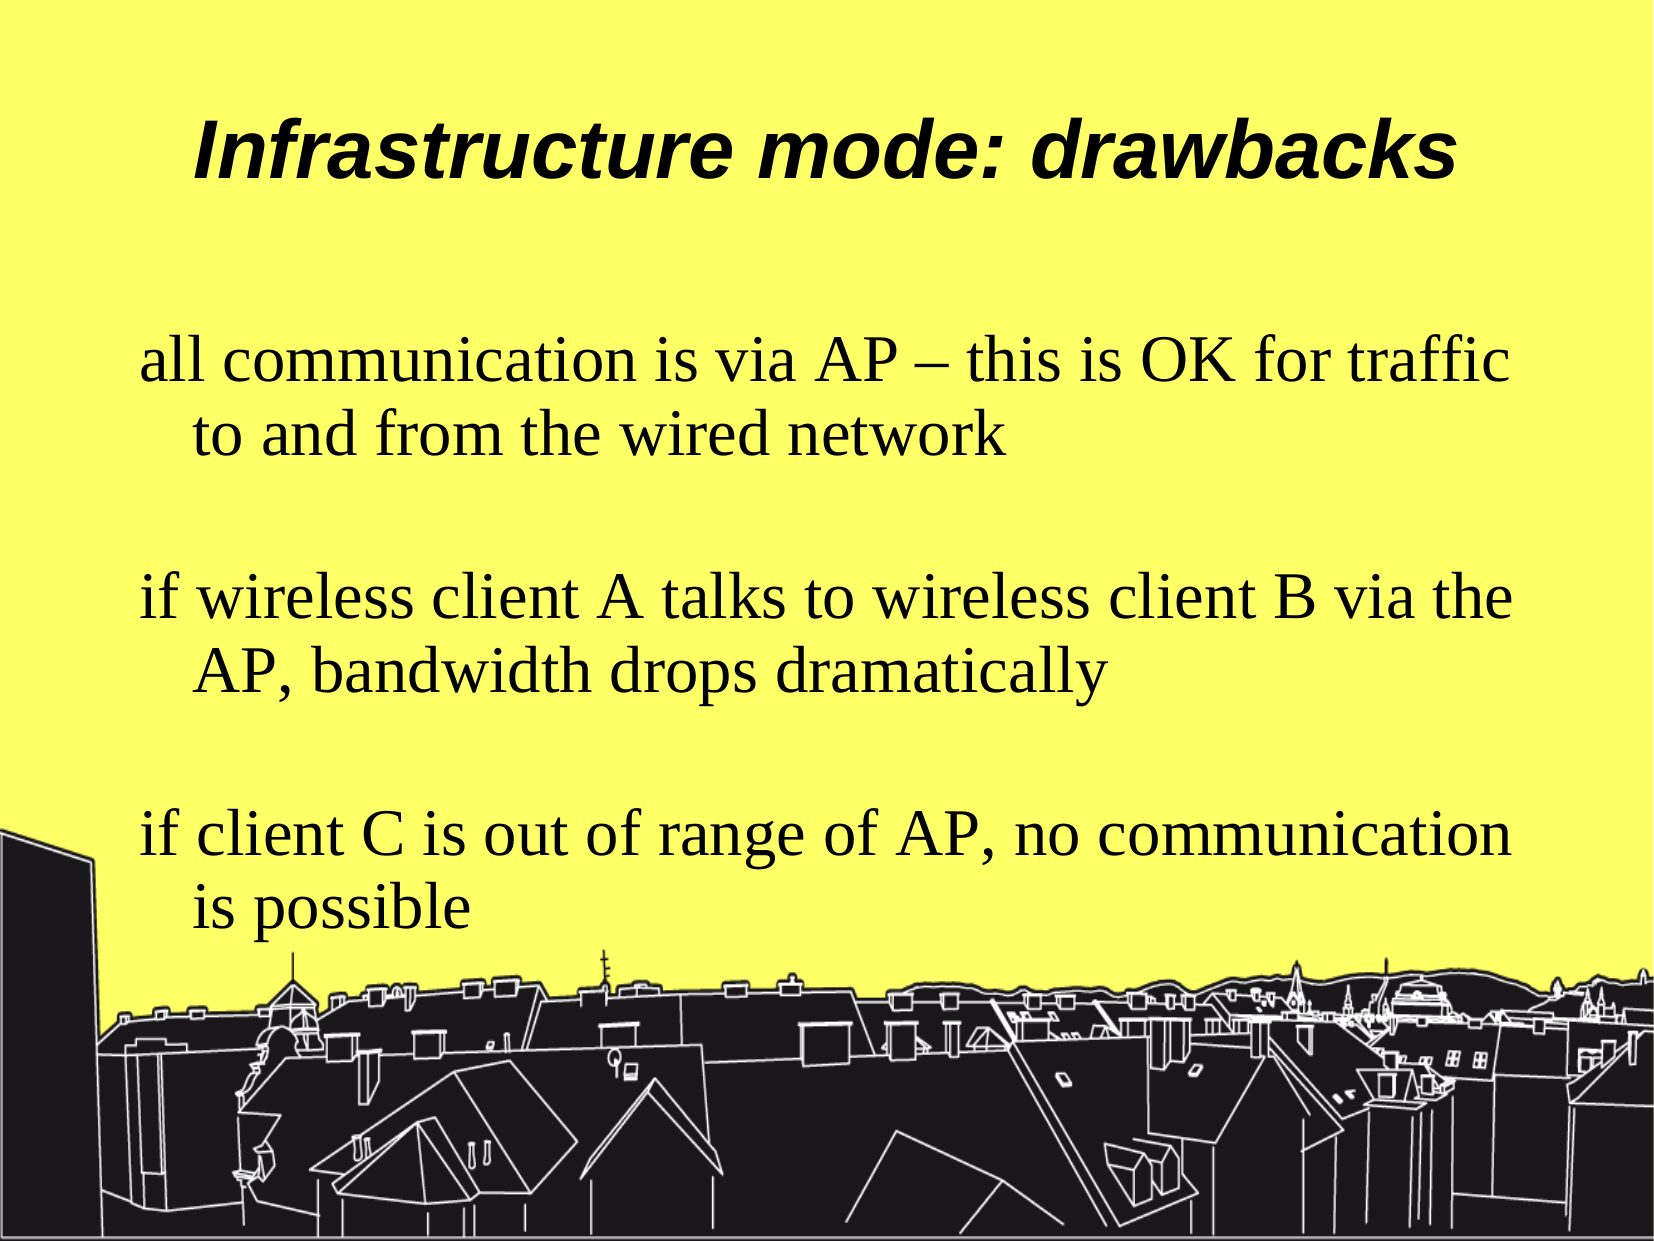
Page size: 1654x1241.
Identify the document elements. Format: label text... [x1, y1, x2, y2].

picture [0, 827, 1654, 1241]
list all communication is via AP – this is OK for traffic to and from the wired network if wireless client A talks to wireless client B via the AP, bandwidth drops dramatically if client C is out of range of AP, no communication is possible [121, 322, 1561, 1118]
title Infrastructure mode: drawbacks [121, 46, 1534, 254]
